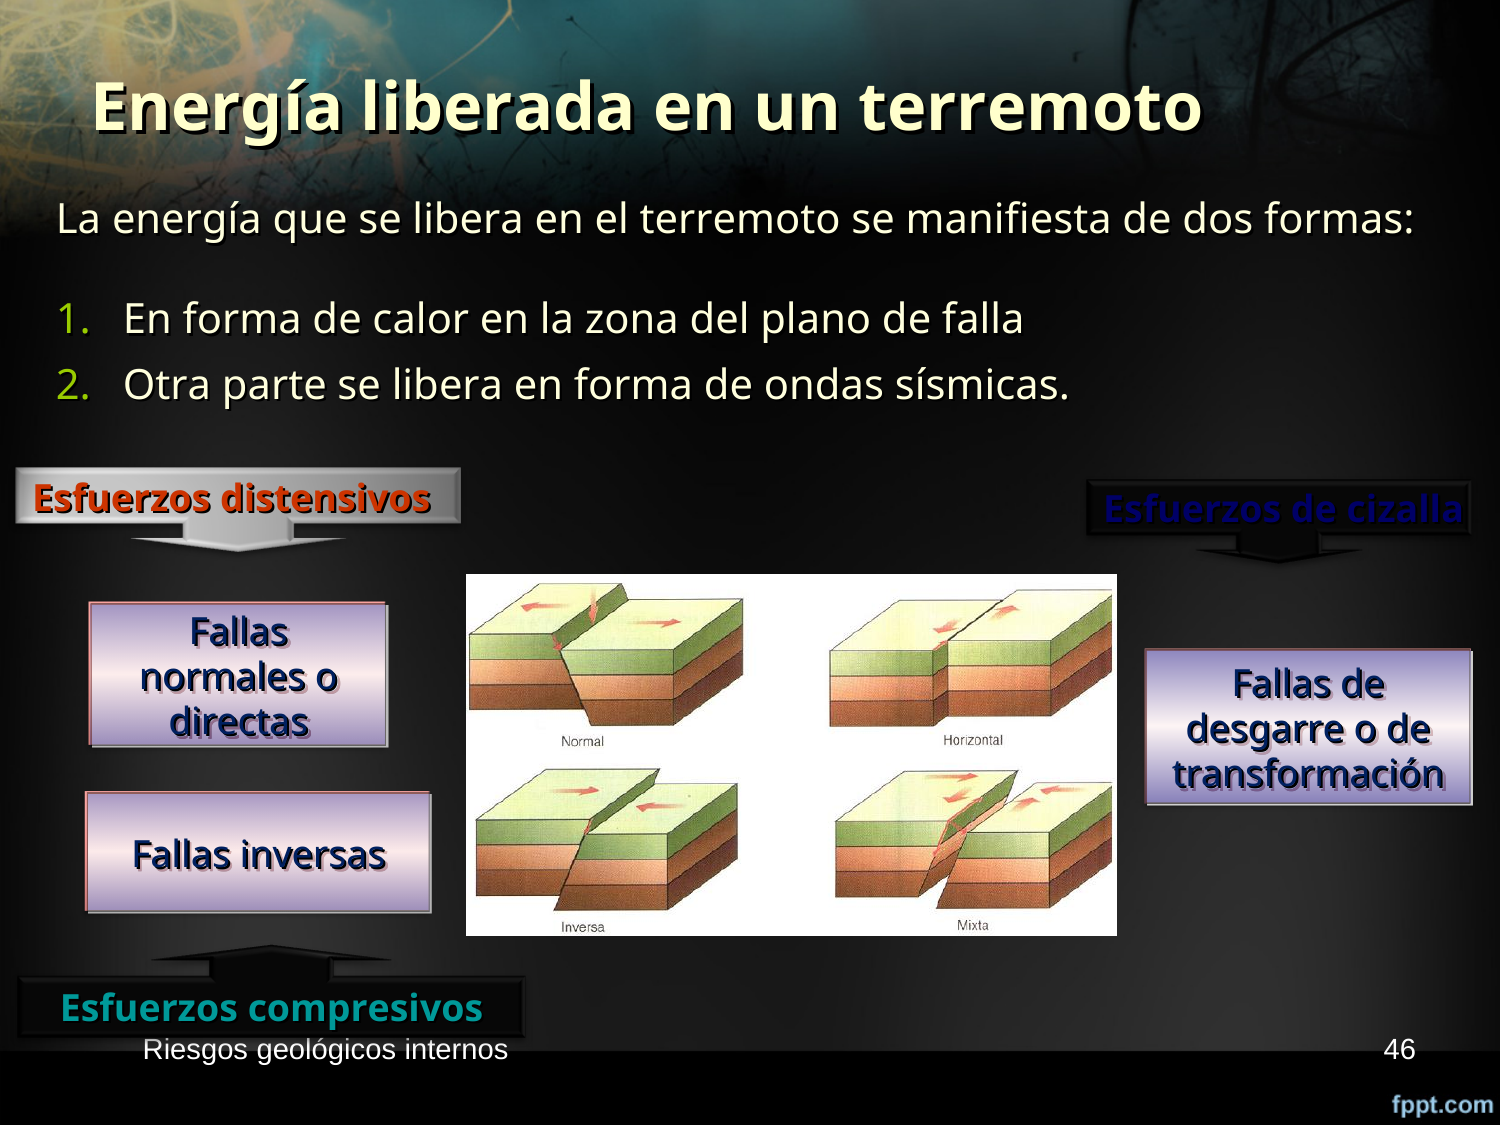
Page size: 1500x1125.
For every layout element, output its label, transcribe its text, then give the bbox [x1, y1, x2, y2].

text_box Esfuerzos distensivos [17, 469, 461, 525]
text_box Fallas inversas [86, 792, 430, 912]
text_box Fallas normales o directas [90, 603, 386, 746]
text_box Esfuerzos compresivos [17, 976, 526, 1037]
title Energía liberada en un terremoto [74, 20, 1313, 184]
text_box Esfuerzos de cizalla [1088, 480, 1471, 536]
text_box Fallas de desgarre o de transformación [1145, 649, 1471, 804]
text_box <número> [1080, 1023, 1431, 1102]
picture [0, 0, 1500, 1125]
text_box Riesgos geológicos internos [88, 1023, 564, 1102]
text_box La energía que se libera en el terremoto se manifiesta de dos formas: En forma de calor en la zona del plano de falla Otra parte se libera en forma de ondas sísmicas. [41, 184, 1459, 416]
